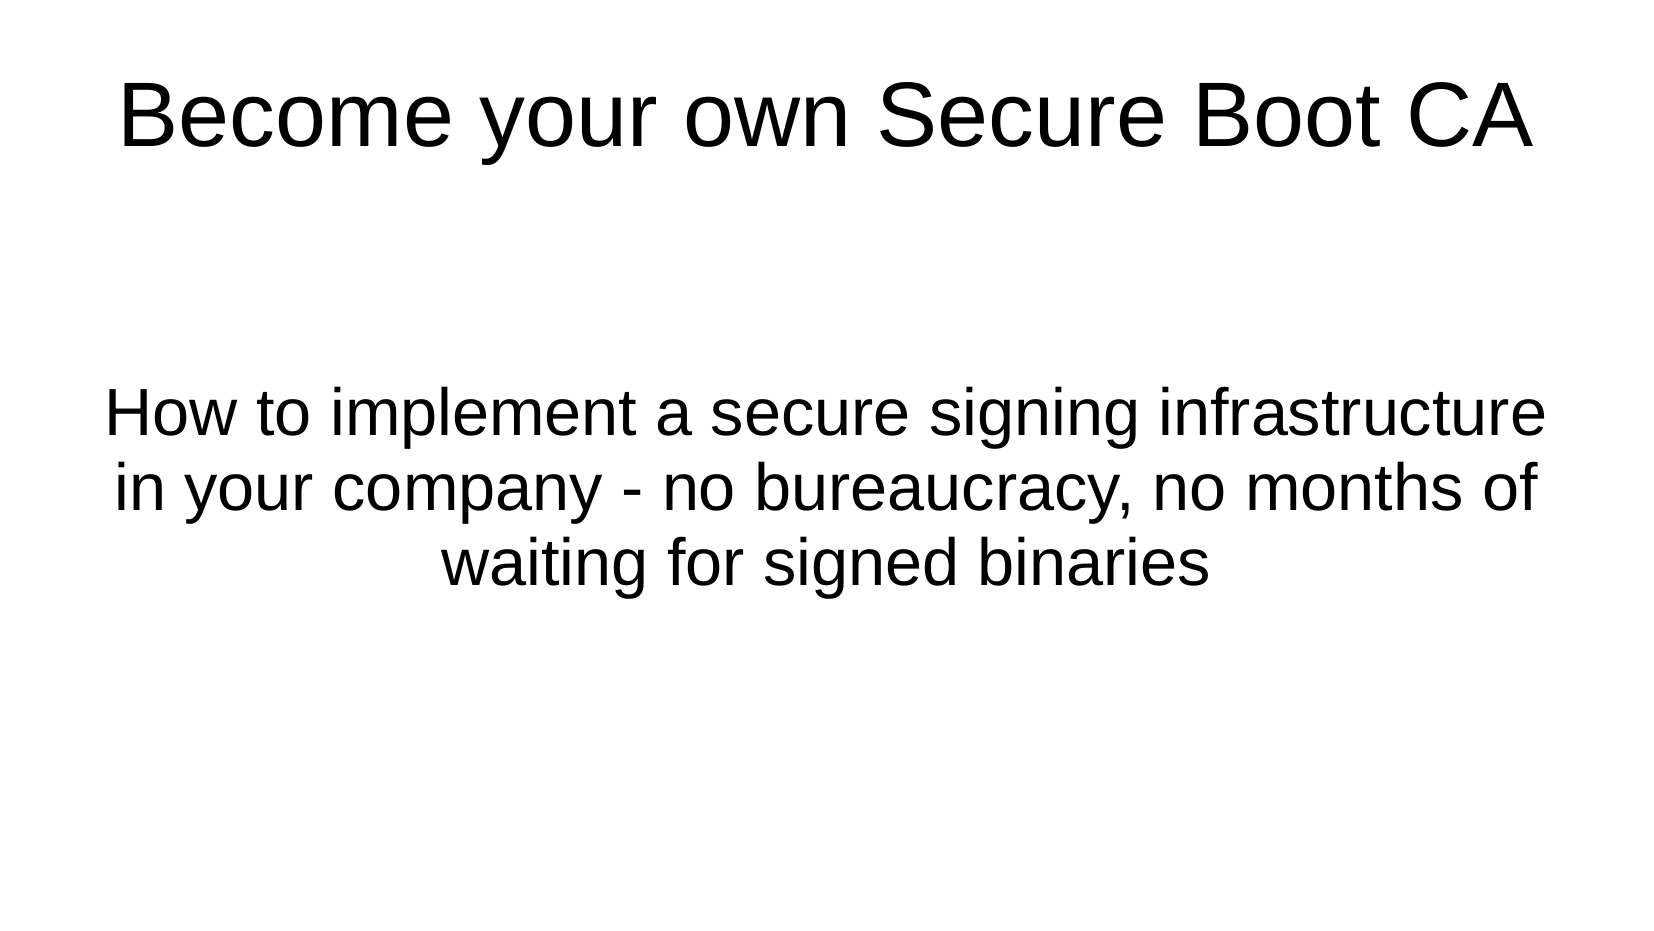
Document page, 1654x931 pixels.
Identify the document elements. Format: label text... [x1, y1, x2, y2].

title Become your own Secure Boot CA [82, 37, 1571, 193]
subtitle How to implement a secure signing infrastructure in your company - no bureaucracy, no months of waiting for signed binaries [82, 217, 1571, 758]
